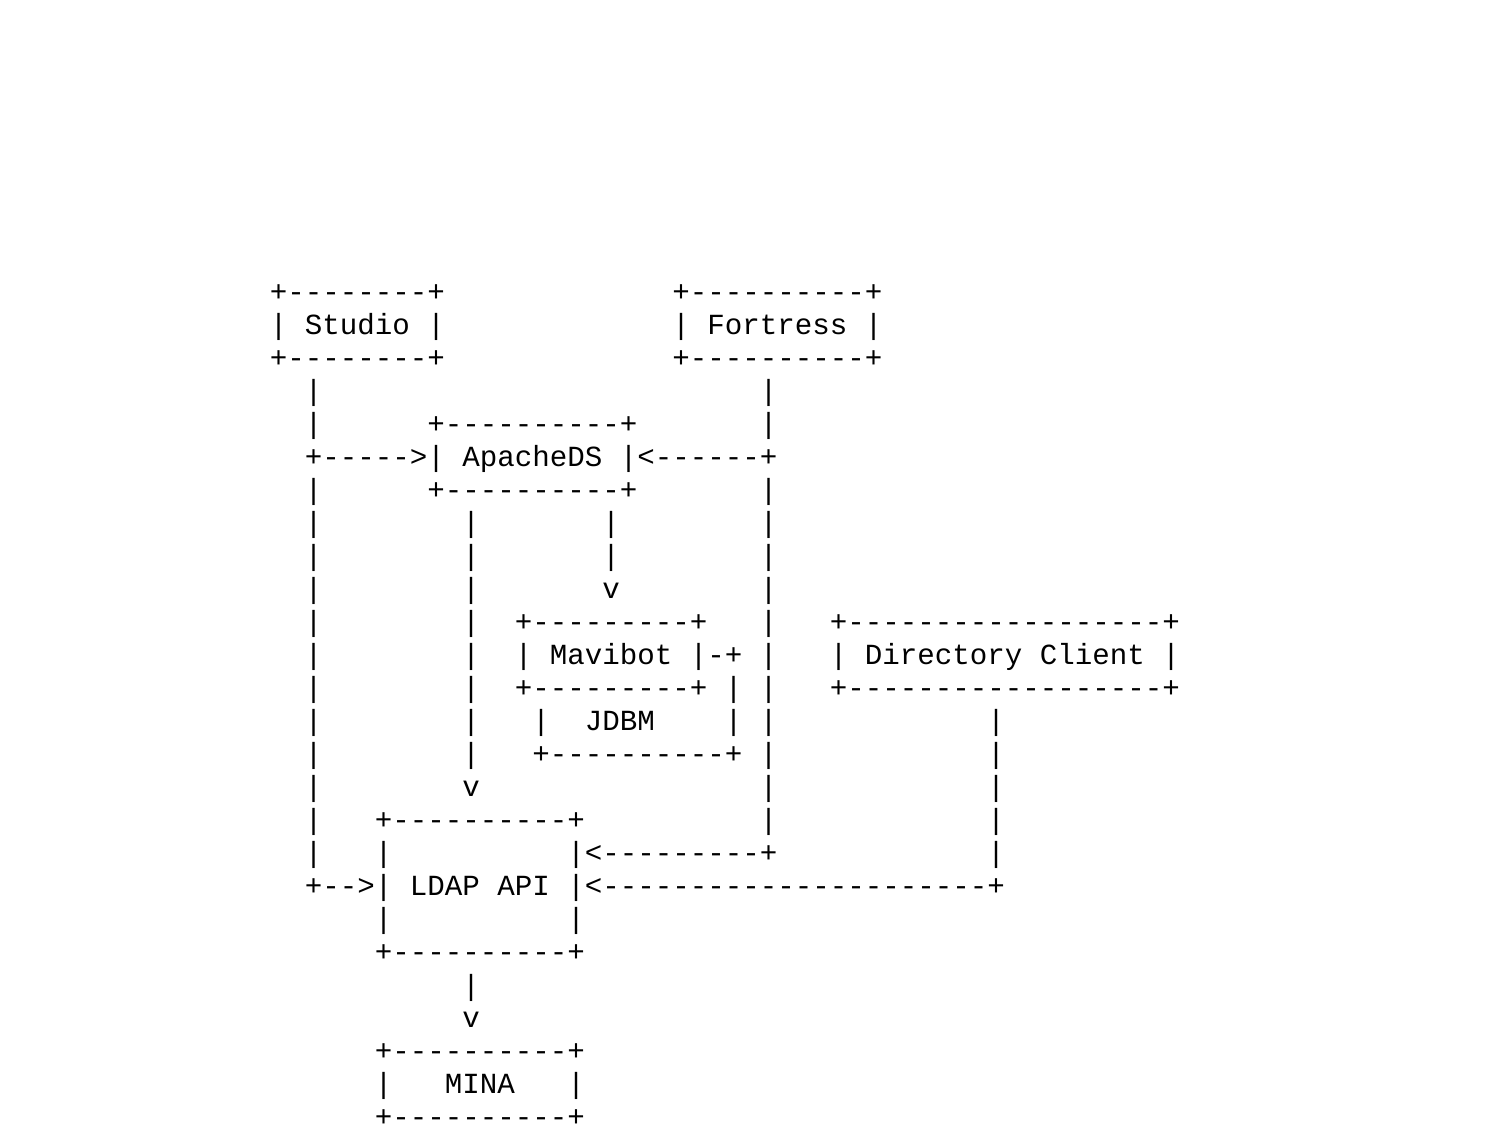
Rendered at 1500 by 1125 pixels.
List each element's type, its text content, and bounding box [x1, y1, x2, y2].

text_box +--------+ +----------+ | Studio | | Fortress | +--------+ +----------+ | | | +----------+ | +----->| ApacheDS |<------+ | +----------+ | | | | | | | | | | | v | | | +---------+ | +------------------+ | | | Mavibot |-+ | | Directory Client | | | +---------+ | | +------------------+ | | | JDBM | | | | | +----------+ | | | v | | | +----------+ | | | | |<---------+ | +-->| LDAP API |<----------------------+ | | +----------+ | v +----------+ | MINA | +----------+ [255, 270, 1201, 1066]
